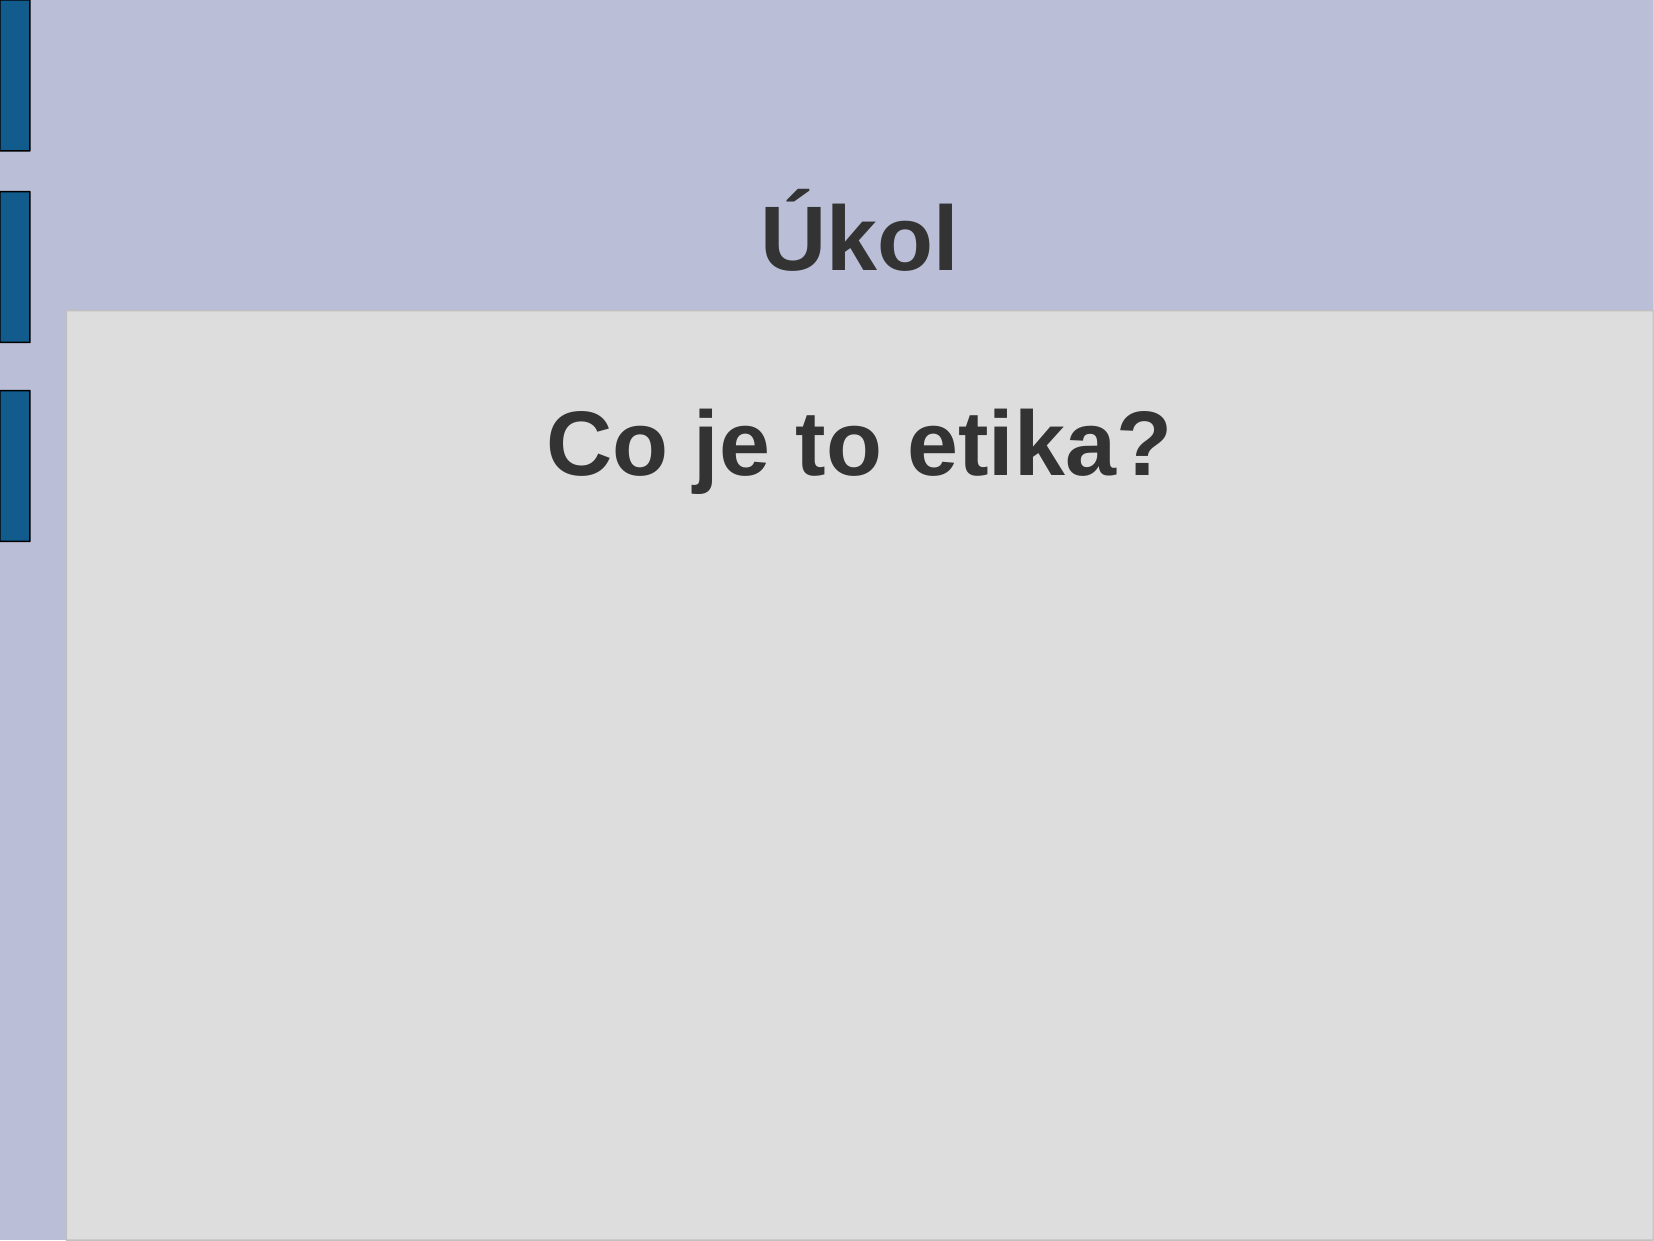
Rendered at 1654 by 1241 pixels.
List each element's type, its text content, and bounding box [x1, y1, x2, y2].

title Úkol Co je to etika? [153, 17, 1566, 668]
